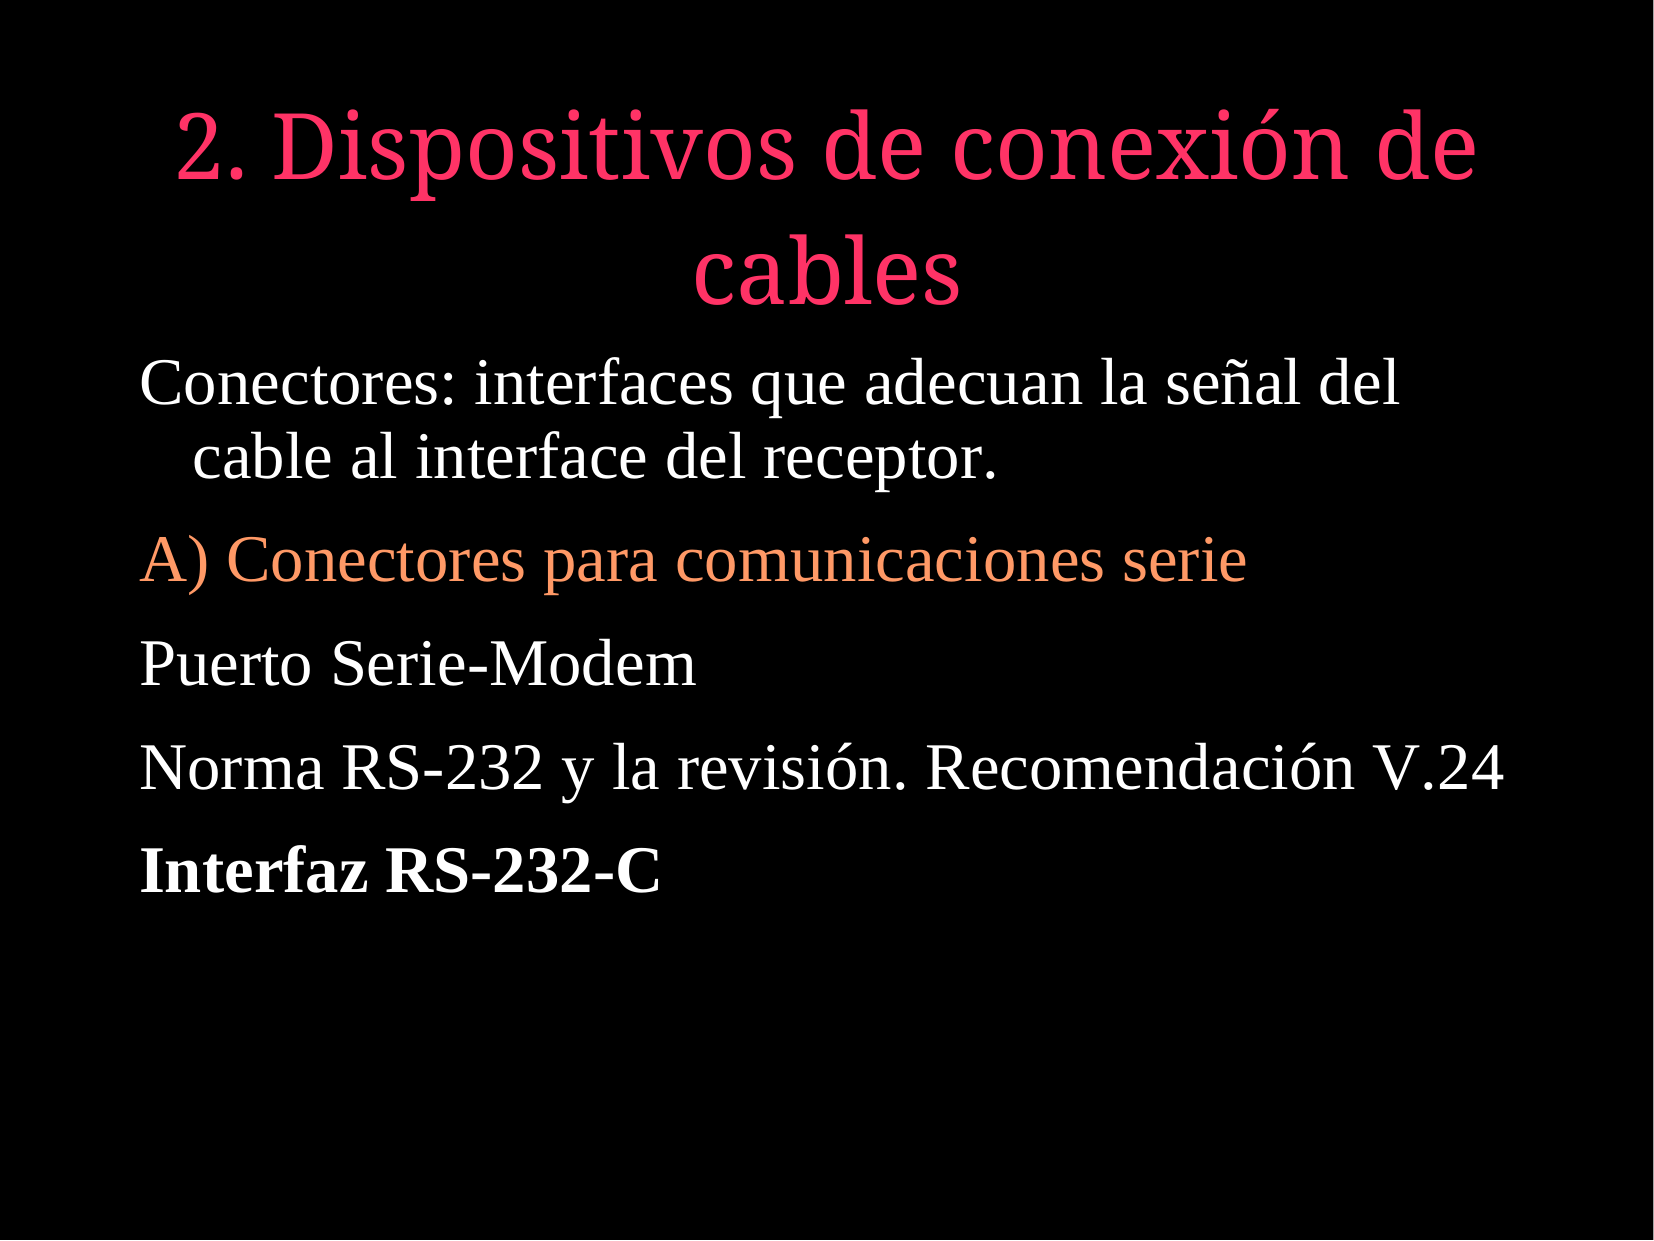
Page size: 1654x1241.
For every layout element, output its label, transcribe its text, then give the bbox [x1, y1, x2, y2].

title 2. Dispositivos de conexión de cables [121, 82, 1534, 331]
list Conectores: interfaces que adecuan la señal del cable al interface del receptor. A) Conectores para comunicaciones serie Puerto Serie-Modem Norma RS-232 y la revisión. Recomendación V.24 Interfaz RS-232-C [121, 344, 1534, 1127]
